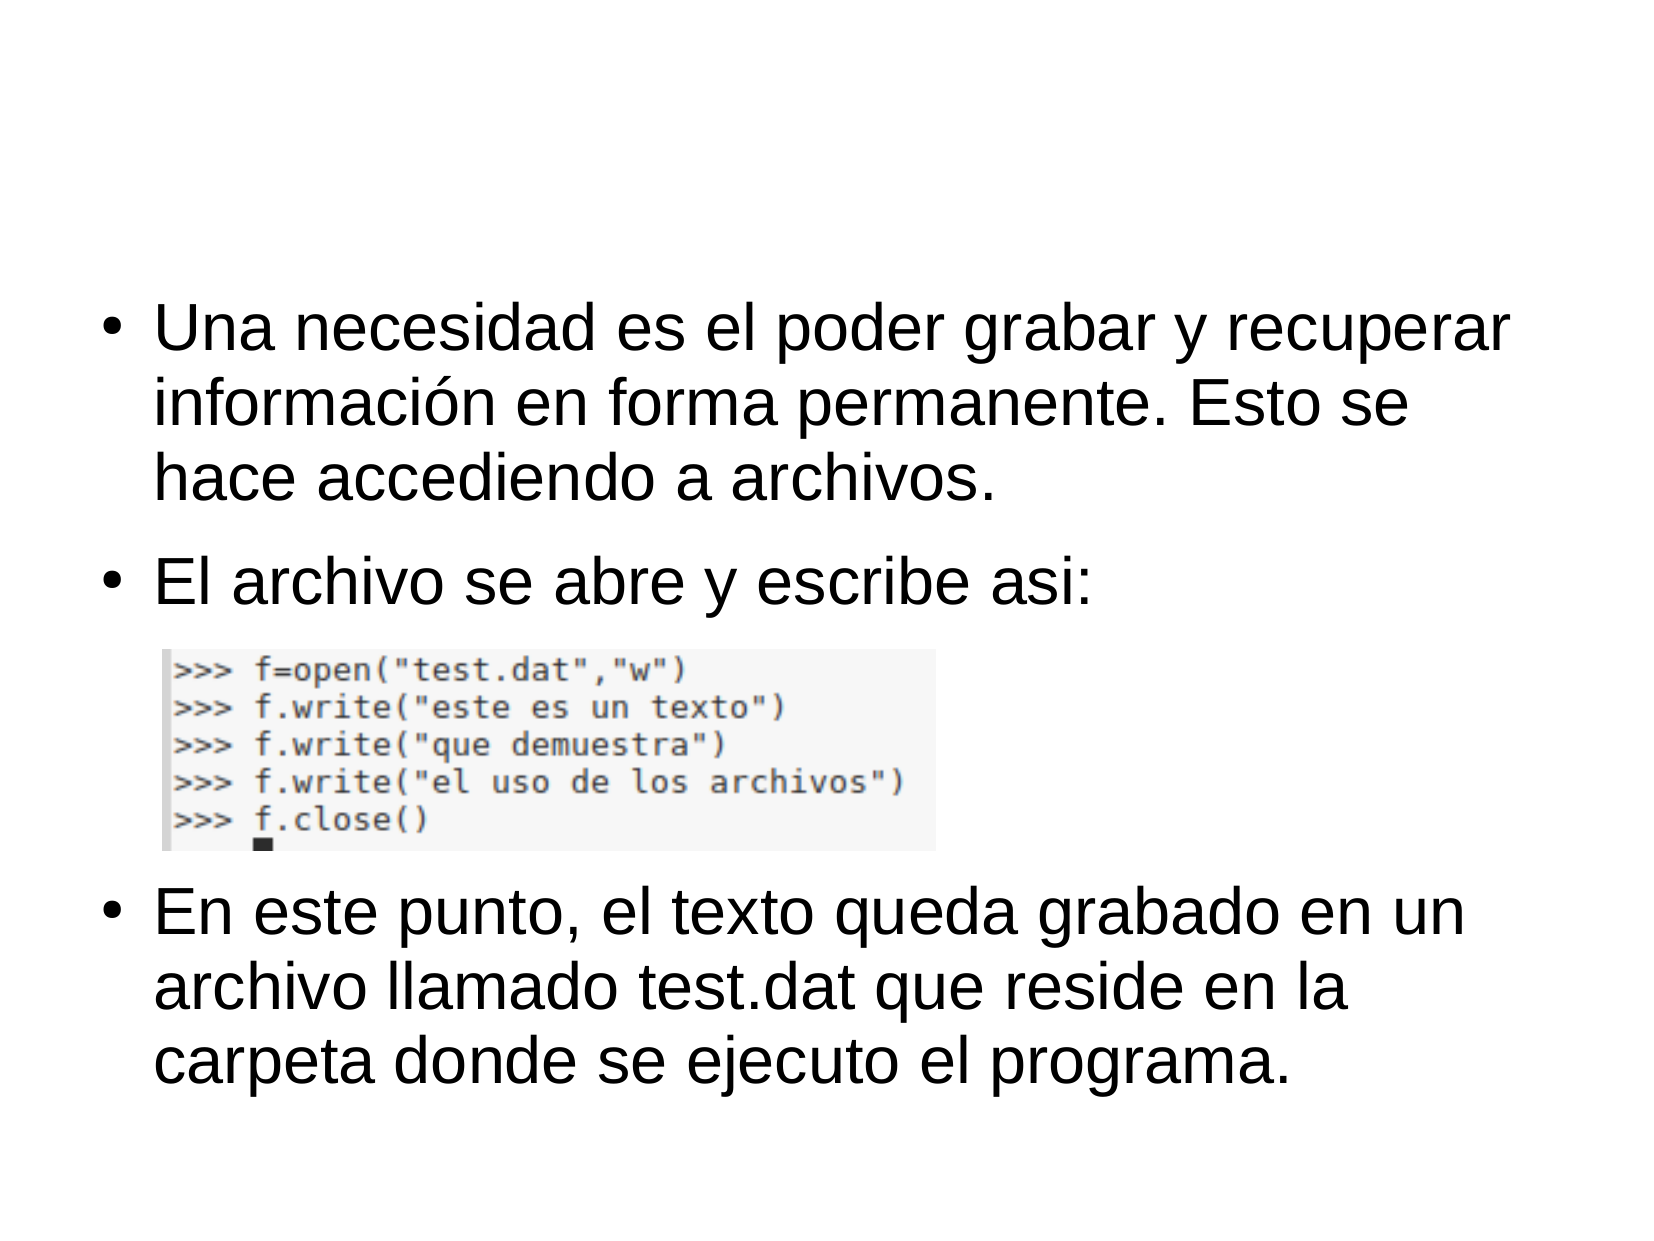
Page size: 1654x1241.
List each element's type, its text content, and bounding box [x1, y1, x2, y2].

picture [162, 649, 936, 851]
list En este punto, el texto queda grabado en un archivo llamado test.dat que reside en la carpeta donde se ejecuto el programa. [82, 874, 1571, 1234]
list Una necesidad es el poder grabar y recuperar información en forma permanente. Esto se hace accediendo a archivos. El archivo se abre y escribe asi: [82, 290, 1571, 650]
